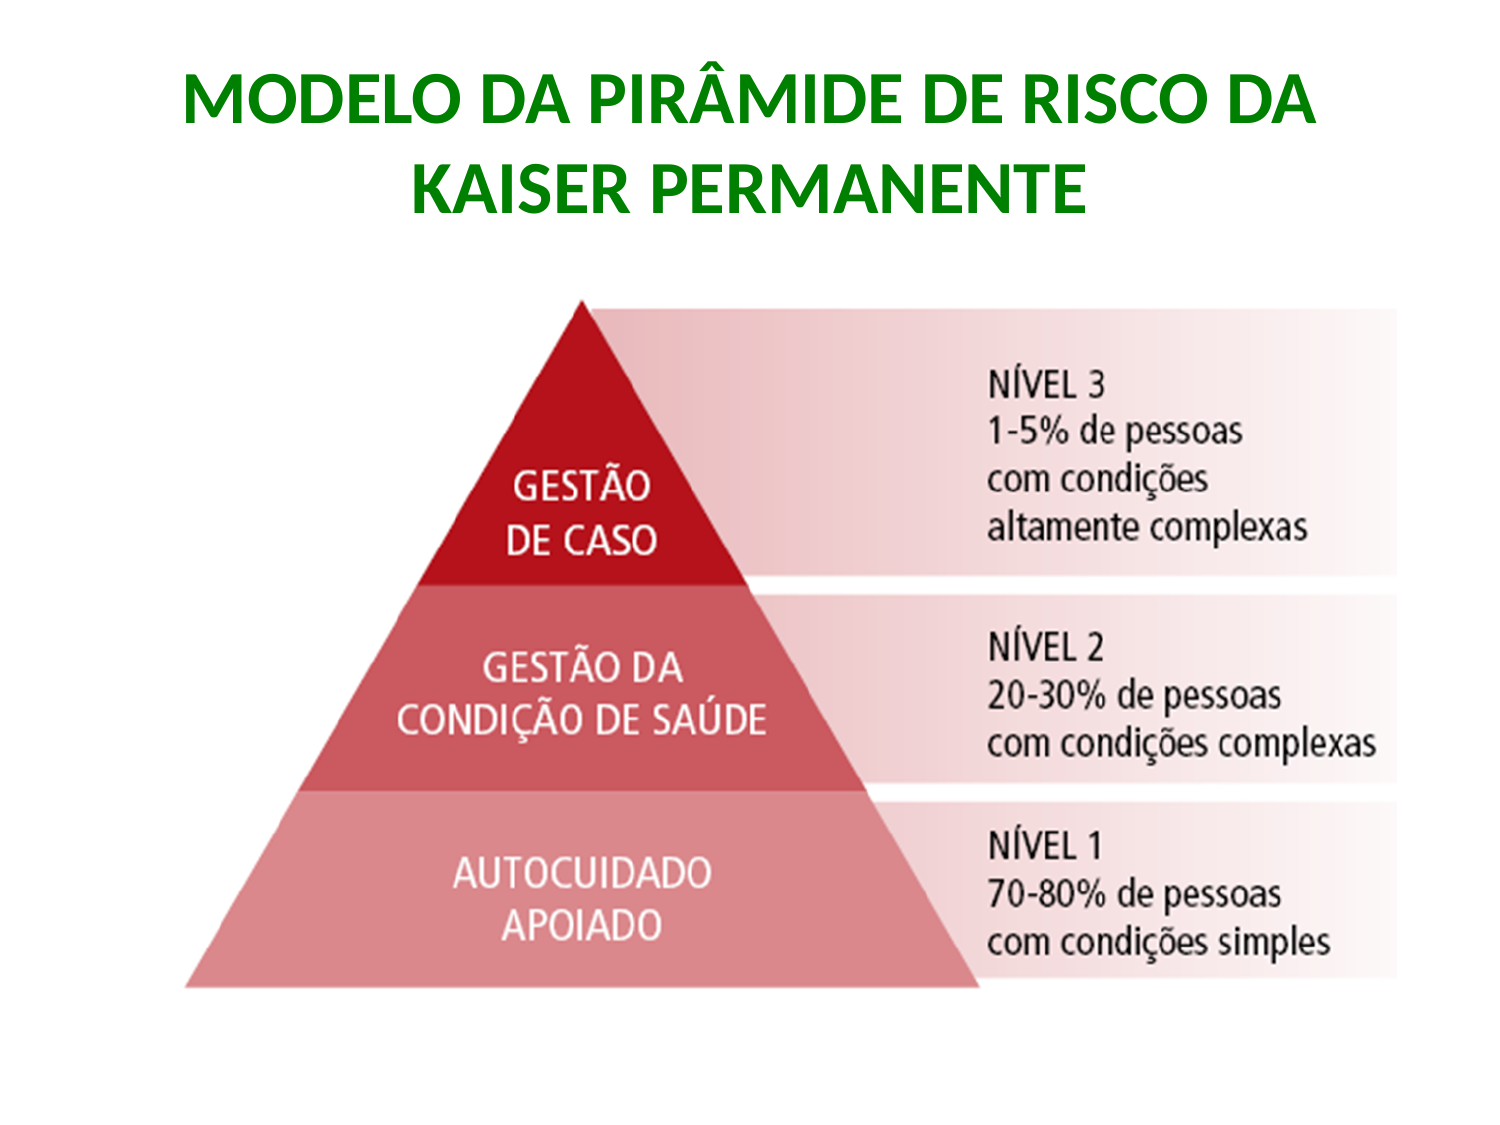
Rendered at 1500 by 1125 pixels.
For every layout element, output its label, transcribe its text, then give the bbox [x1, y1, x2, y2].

title MODELO DA PIRÂMIDE DE RISCO DA KAISER PERMANENTE [75, 45, 1425, 233]
picture [103, 262, 1397, 1005]
